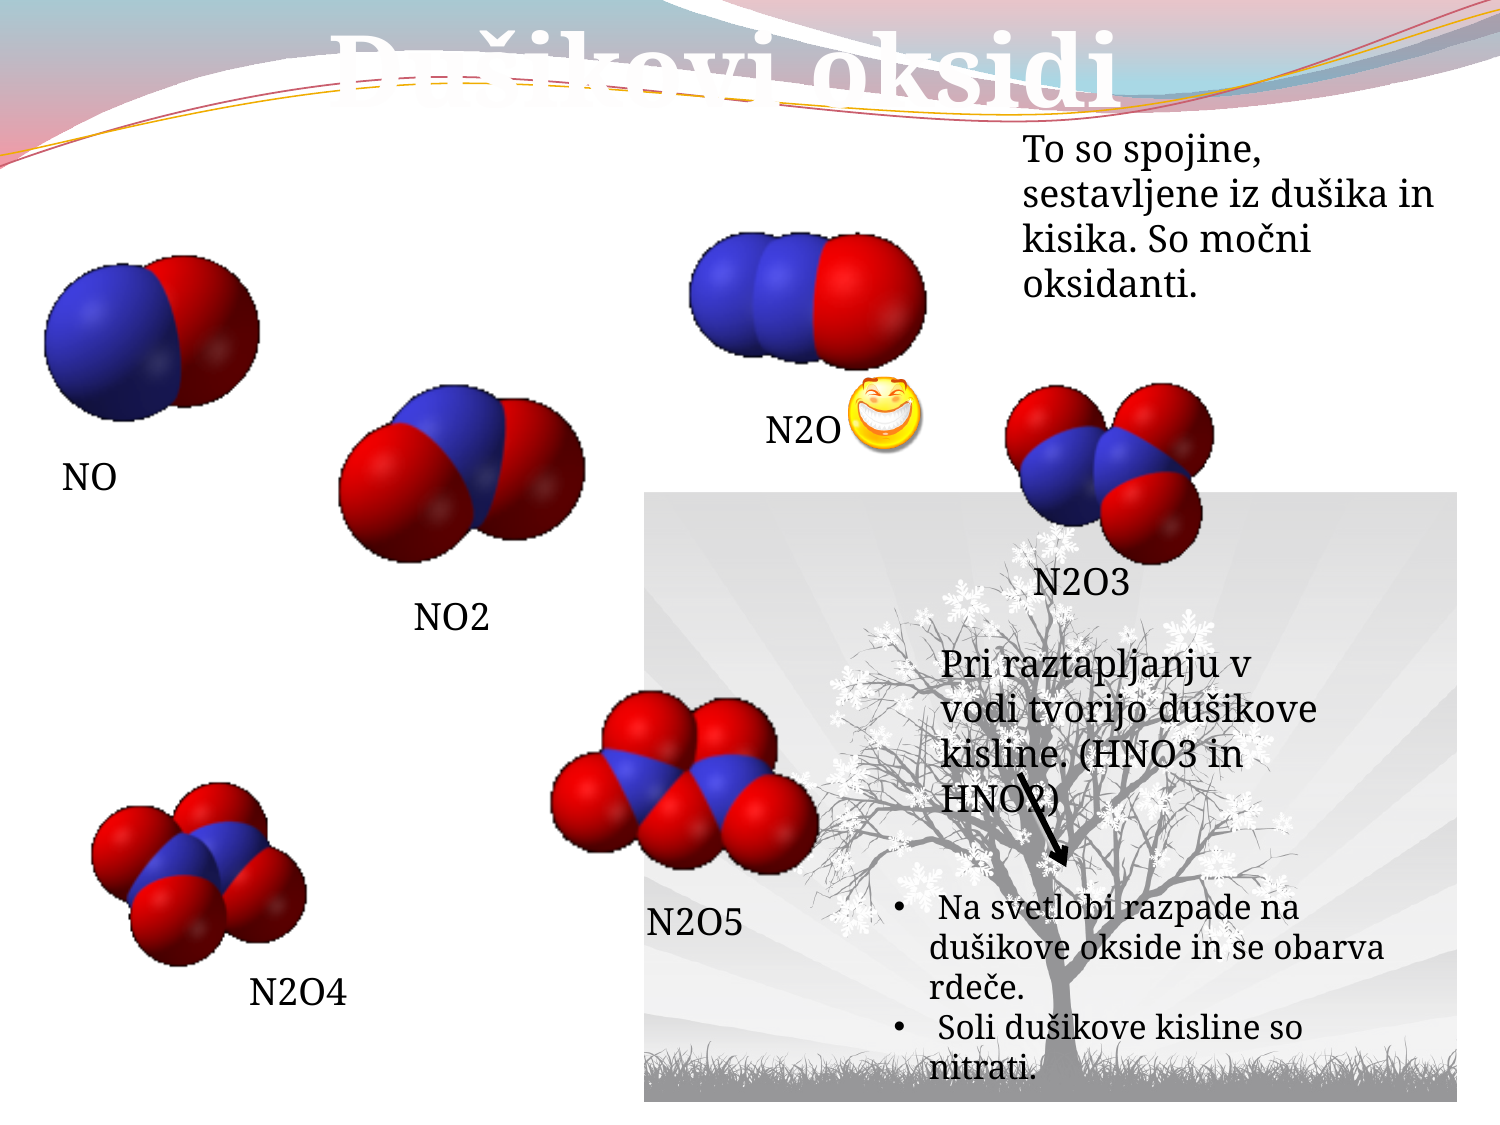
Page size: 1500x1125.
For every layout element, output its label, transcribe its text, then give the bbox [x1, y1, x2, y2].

text_box Dušikovi oksidi [152, 0, 1301, 135]
text_box N2O [750, 398, 858, 459]
text_box N2O4 [234, 960, 363, 1021]
text_box NO2 [398, 585, 506, 646]
text_box To so spojine, sestavljene iz dušika in kisika. So močni oksidanti. [1007, 117, 1465, 312]
picture [539, 374, 1457, 1102]
picture [82, 773, 317, 977]
text_box NO [46, 445, 282, 506]
text_box N2O5 [631, 890, 760, 951]
text_box Na svetlobi razpade na dušikove okside in se obarva rdeče. Soli dušikove kisline so nitrati. [878, 878, 1407, 1125]
picture [679, 222, 938, 455]
picture [328, 374, 597, 575]
text_box Pri raztapljanju v vodi tvorijo dušikove kisline. (HNO3 in HNO2) [925, 632, 1348, 828]
picture [35, 246, 270, 432]
text_box N2O3 [1017, 550, 1146, 611]
